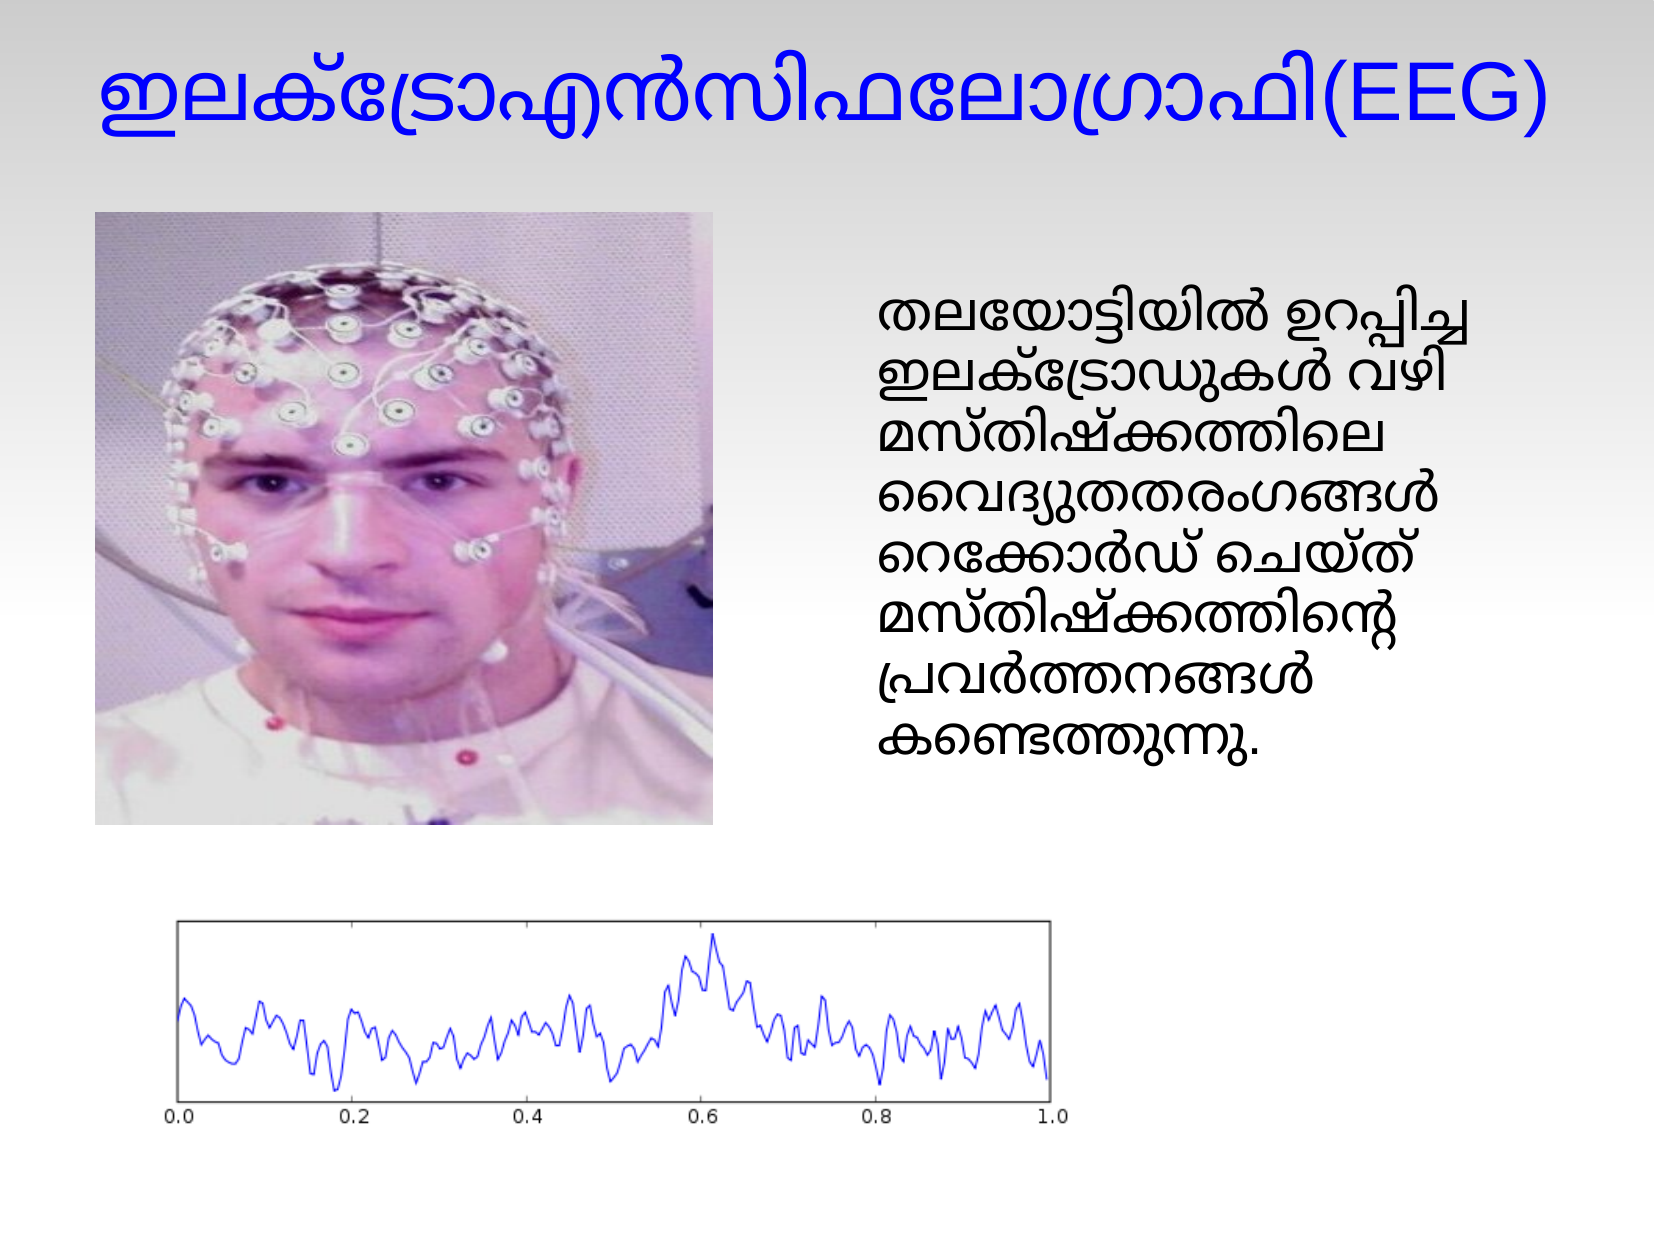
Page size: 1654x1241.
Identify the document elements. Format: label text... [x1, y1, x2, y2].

text_box തലയോട്ടിയില്‍ ഉറപ്പിച്ച ഇലക്ട്രോഡുകള്‍ വഴി മസ്തിഷ്ക്കത്തിലെ വൈദ്യുതതരംഗങ്ങള്‍ റെക്കോര്‍ഡ് ചെയ്ത് മസ്തിഷ്ക്കത്തിന്റെ പ്രവര്‍ത്തനങ്ങള്‍ കണ്ടെത്തുന്നു. [862, 273, 1576, 713]
picture [37, 899, 1163, 1125]
text_box ഇലക്ട്രോഎന്‍സിഫലോഗ്രാഫി(EEG) [75, 37, 1576, 146]
picture [95, 212, 713, 826]
